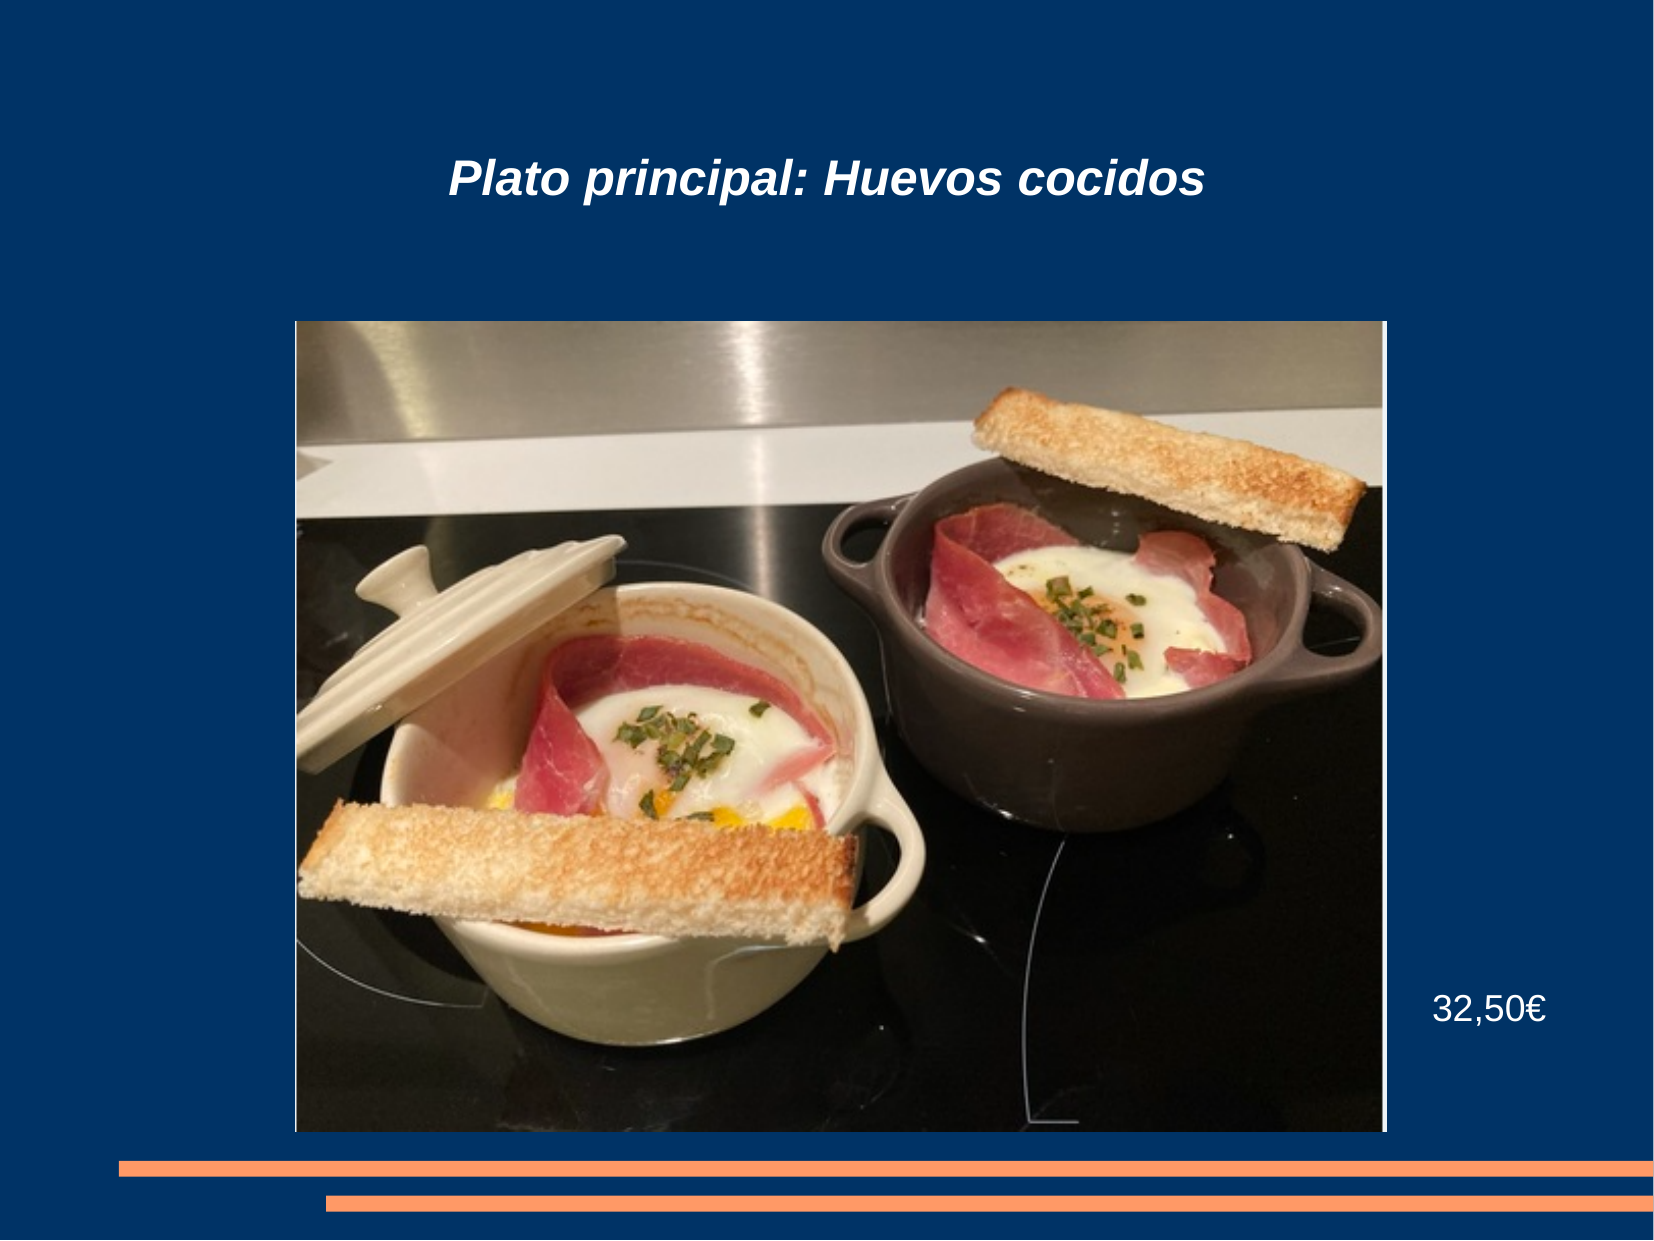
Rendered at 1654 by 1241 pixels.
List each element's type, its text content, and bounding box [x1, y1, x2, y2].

title Plato principal: Huevos cocidos [121, 46, 1534, 254]
text_box 32,50€ [1417, 980, 1595, 1038]
picture [295, 321, 1387, 1132]
